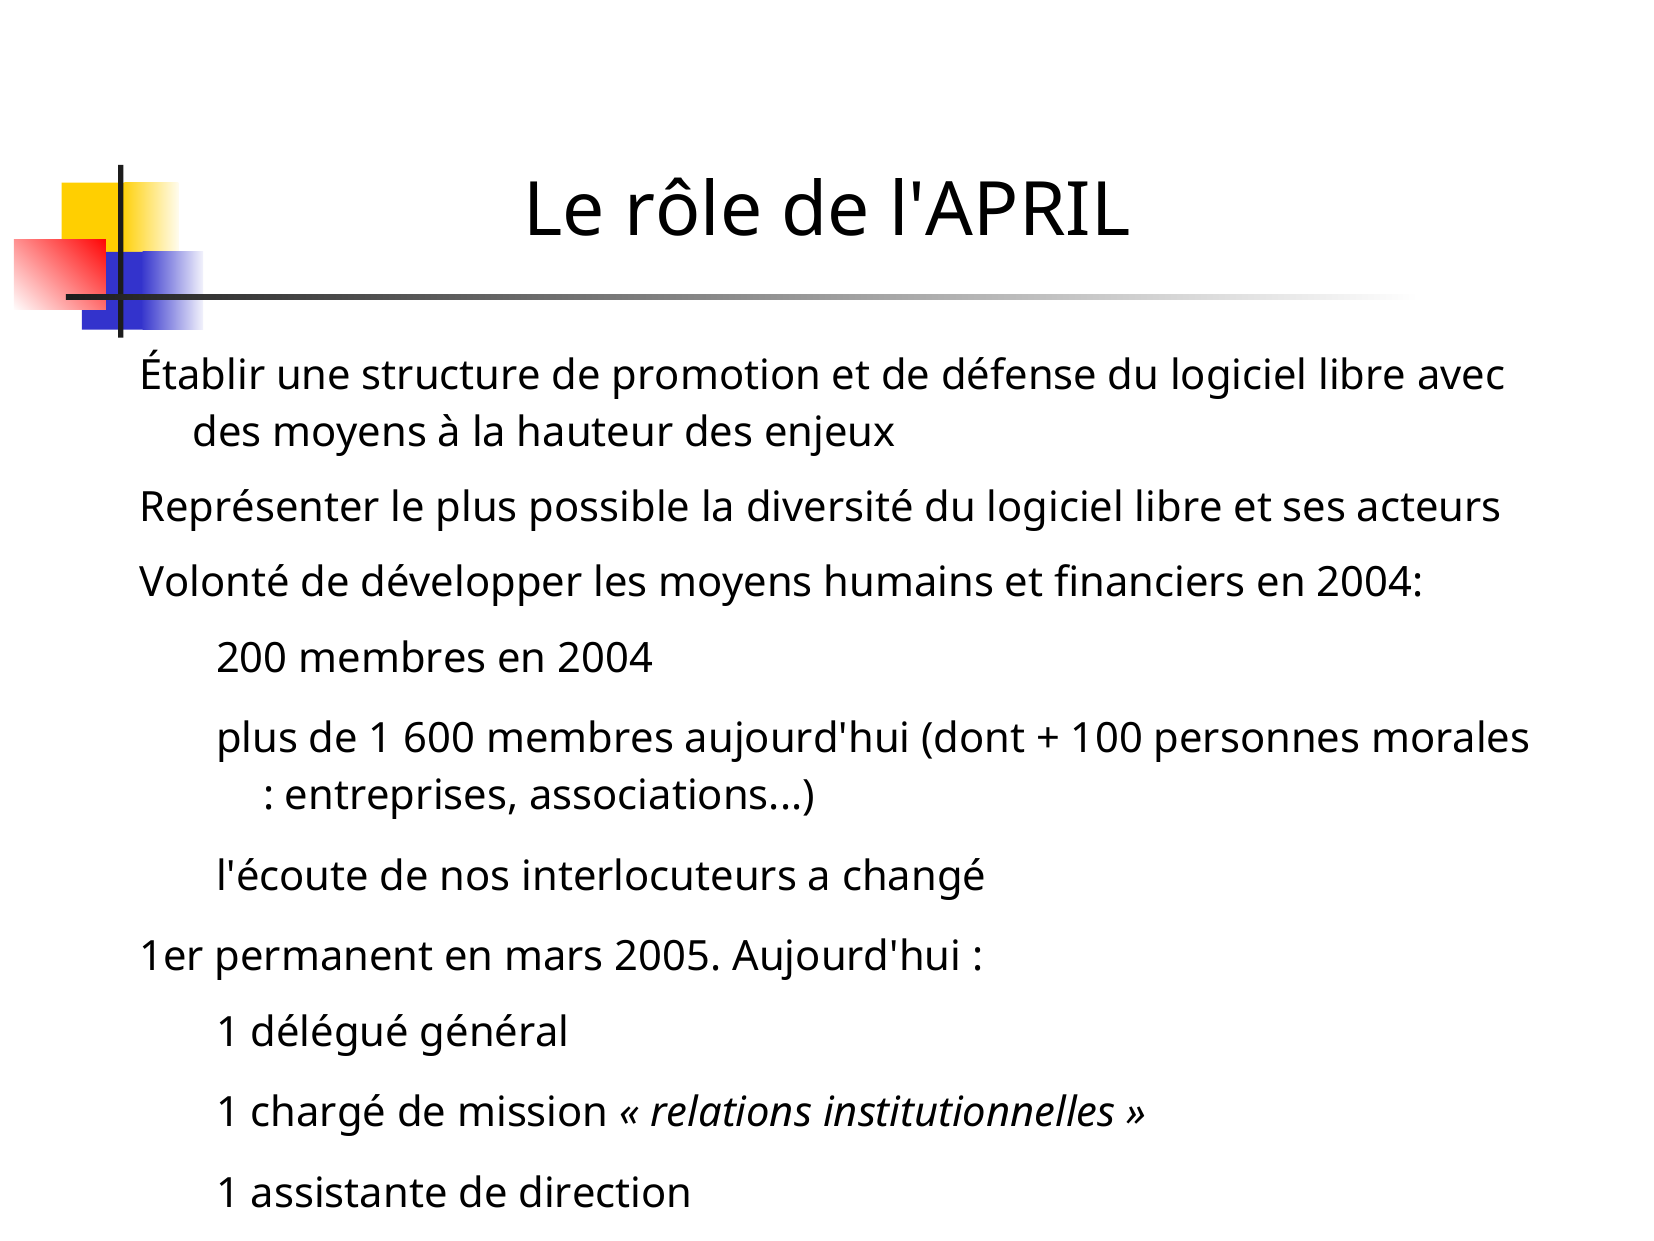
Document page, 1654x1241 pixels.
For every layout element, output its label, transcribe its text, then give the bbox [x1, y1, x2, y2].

list Établir une structure de promotion et de défense du logiciel libre avec des moyens à la hauteur des enjeux Représenter le plus possible la diversité du logiciel libre et ses acteurs Volonté de développer les moyens humains et financiers en 2004: 200 membres en 2004 plus de 1 600 membres aujourd'hui (dont + 100 personnes morales : entreprises, associations...) l'écoute de nos interlocuteurs a changé 1er permanent en mars 2005. Aujourd'hui : 1 délégué général 1 chargé de mission « relations institutionnelles » 1 assistante de direction [121, 344, 1534, 1241]
title Le rôle de l'APRIL [121, 102, 1534, 311]
